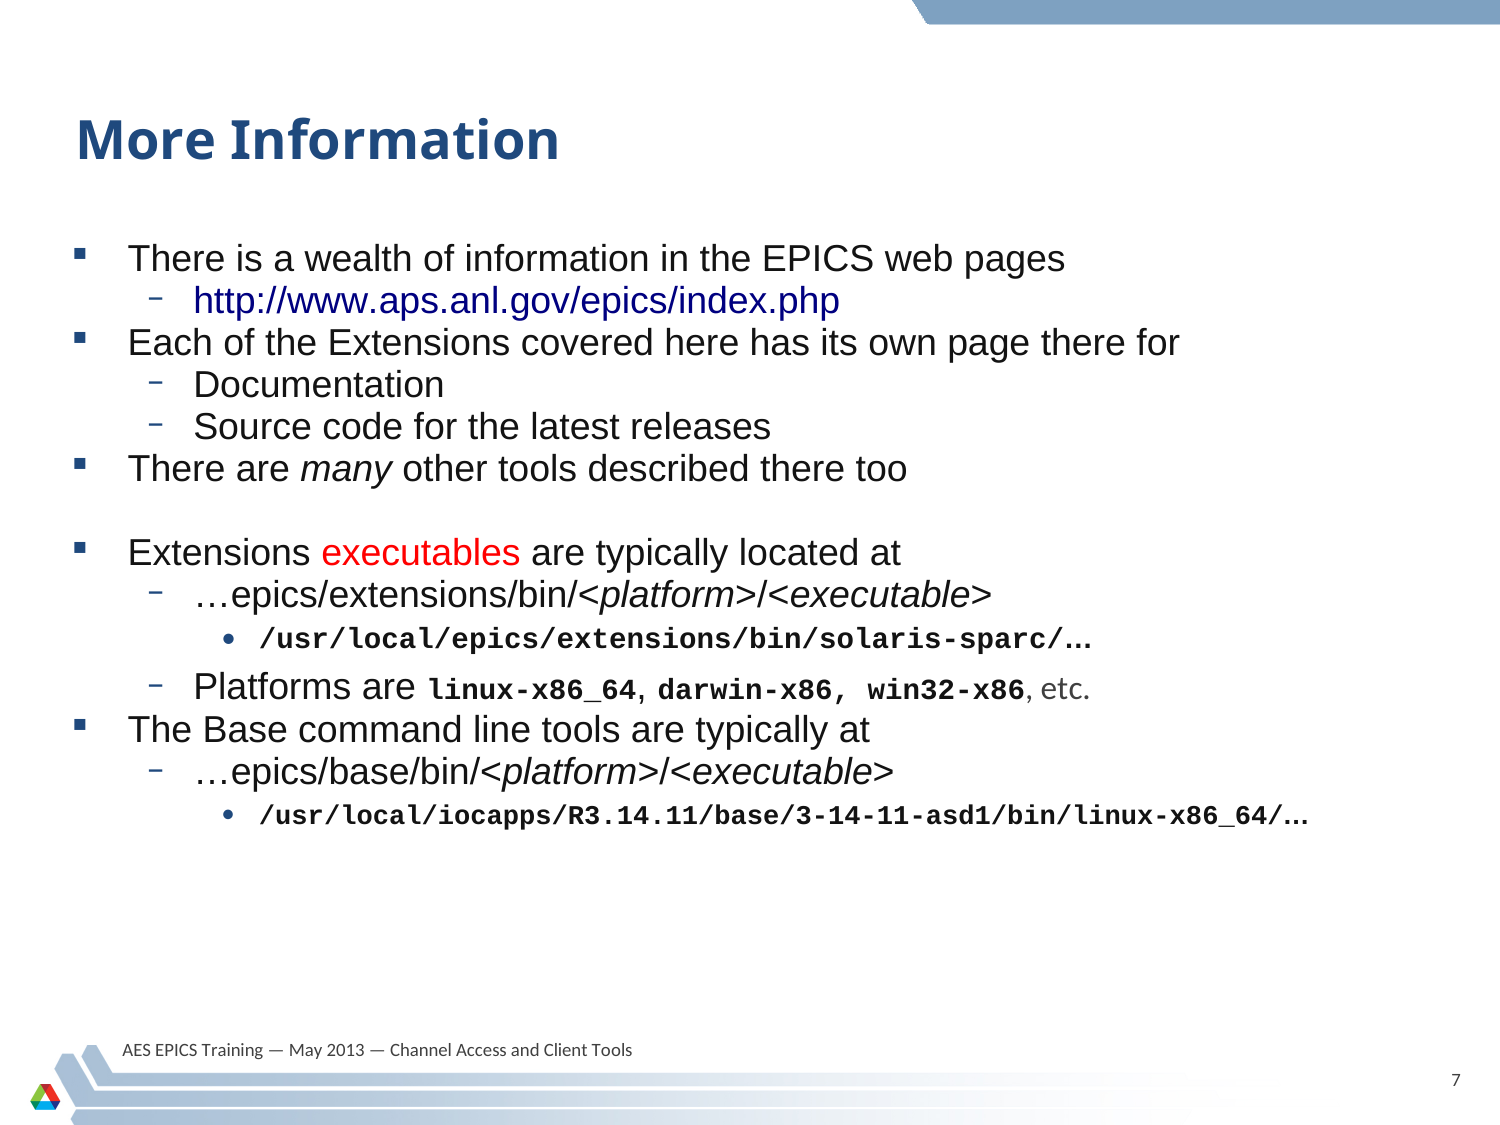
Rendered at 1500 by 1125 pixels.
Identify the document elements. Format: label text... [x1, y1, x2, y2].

title More Information [75, 45, 1426, 233]
picture [0, 1037, 1500, 1125]
picture [0, 0, 1500, 26]
list There is a wealth of information in the EPICS web pages http://www.aps.anl.gov/epics/index.php Each of the Extensions covered here has its own page there for Documentation Source code for the latest releases There are many other tools described there too Extensions executables are typically located at …epics/extensions/bin/<platform>/<executable> /usr/local/epics/extensions/bin/solaris-sparc/… Platforms are linux-x86_64, darwin-x86, win32-x86, etc. The Base command line tools are typically at …epics/base/bin/<platform>/<executable> /usr/local/iocapps/R3.14.11/base/3-14-11-asd1/bin/linux-x86_64/… [56, 229, 1359, 841]
